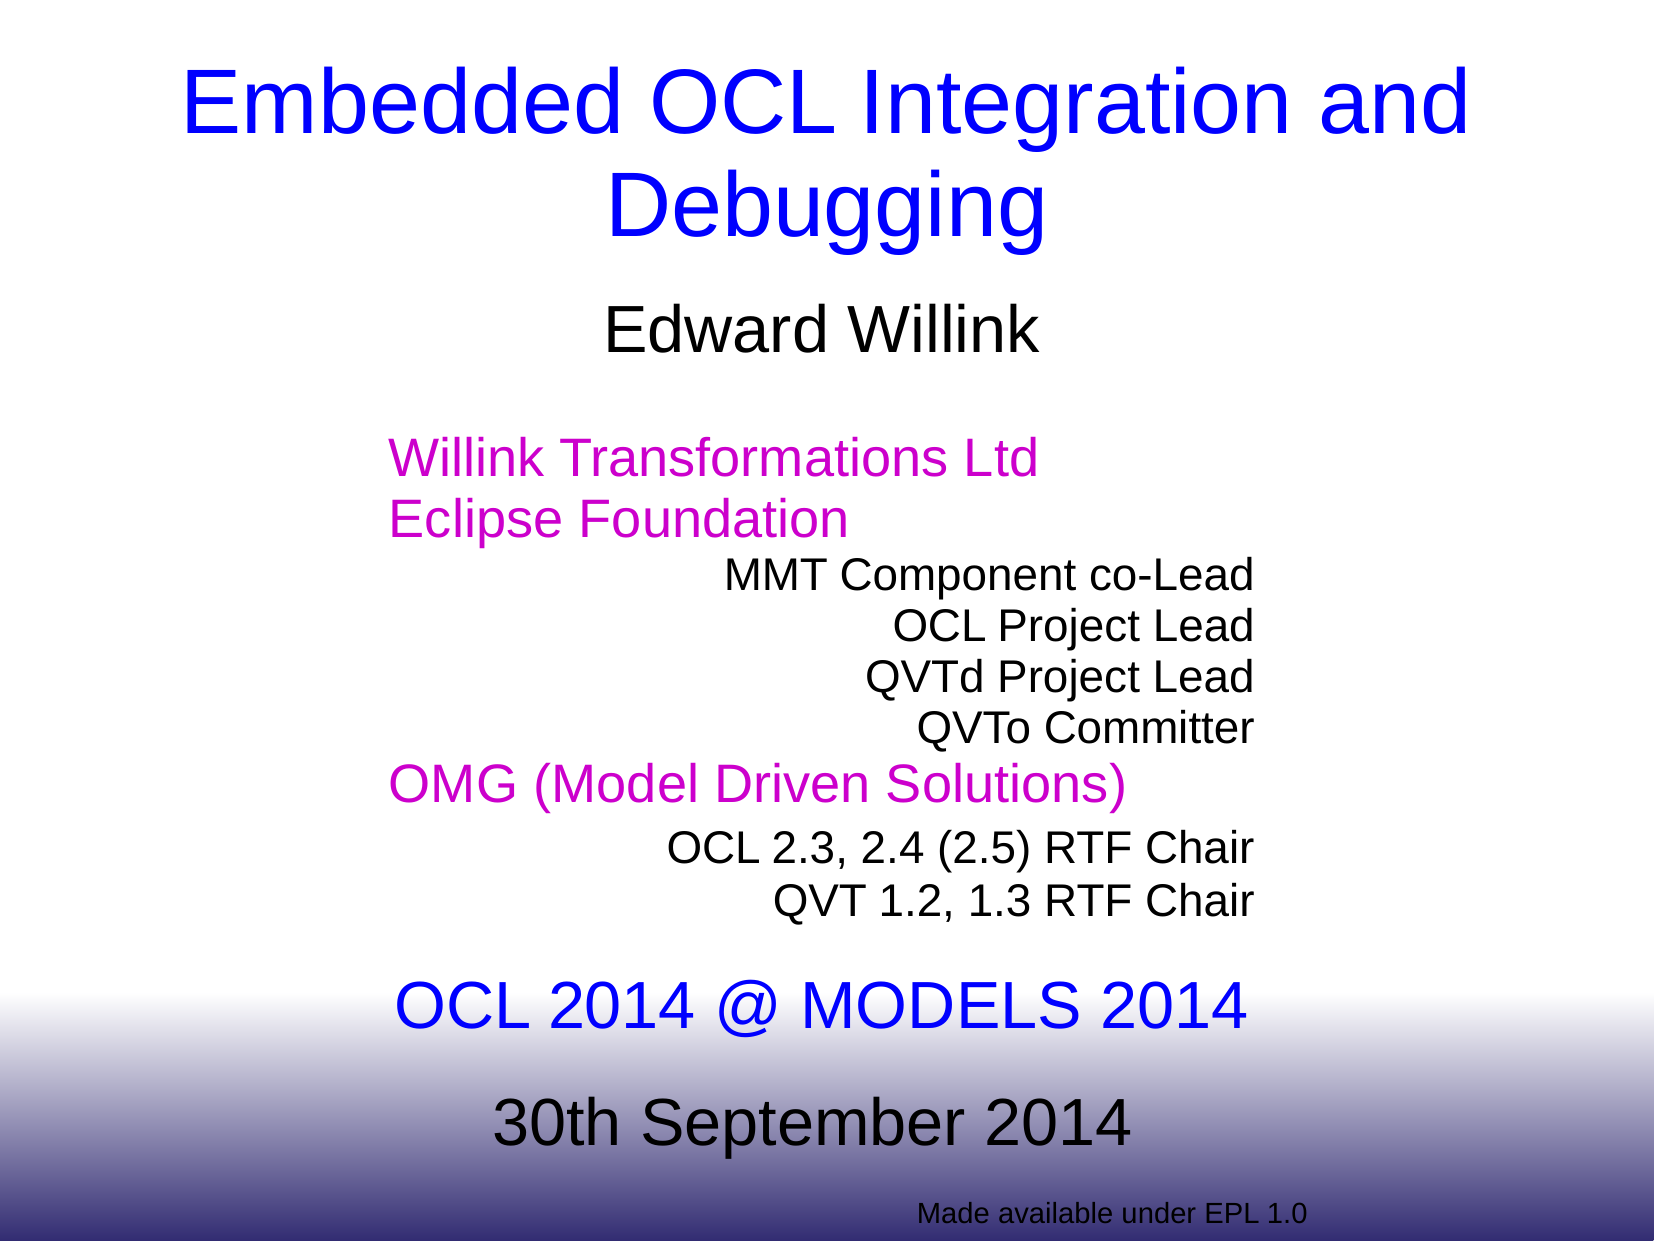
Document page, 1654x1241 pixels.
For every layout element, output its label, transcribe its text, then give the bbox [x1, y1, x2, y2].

subtitle Edward Willink Willink Transformations Ltd Eclipse Foundation MMT Component co-Lead OCL Project Lead QVTd Project Lead QVTo Committer OMG (Model Driven Solutions) OCL 2.3, 2.4 (2.5) RTF Chair QVT 1.2, 1.3 RTF Chair OCL 2014 @ MODELS 2014 30th September 2014 [388, 292, 1255, 1159]
title Embedded OCL Integration and Debugging [82, 50, 1571, 256]
